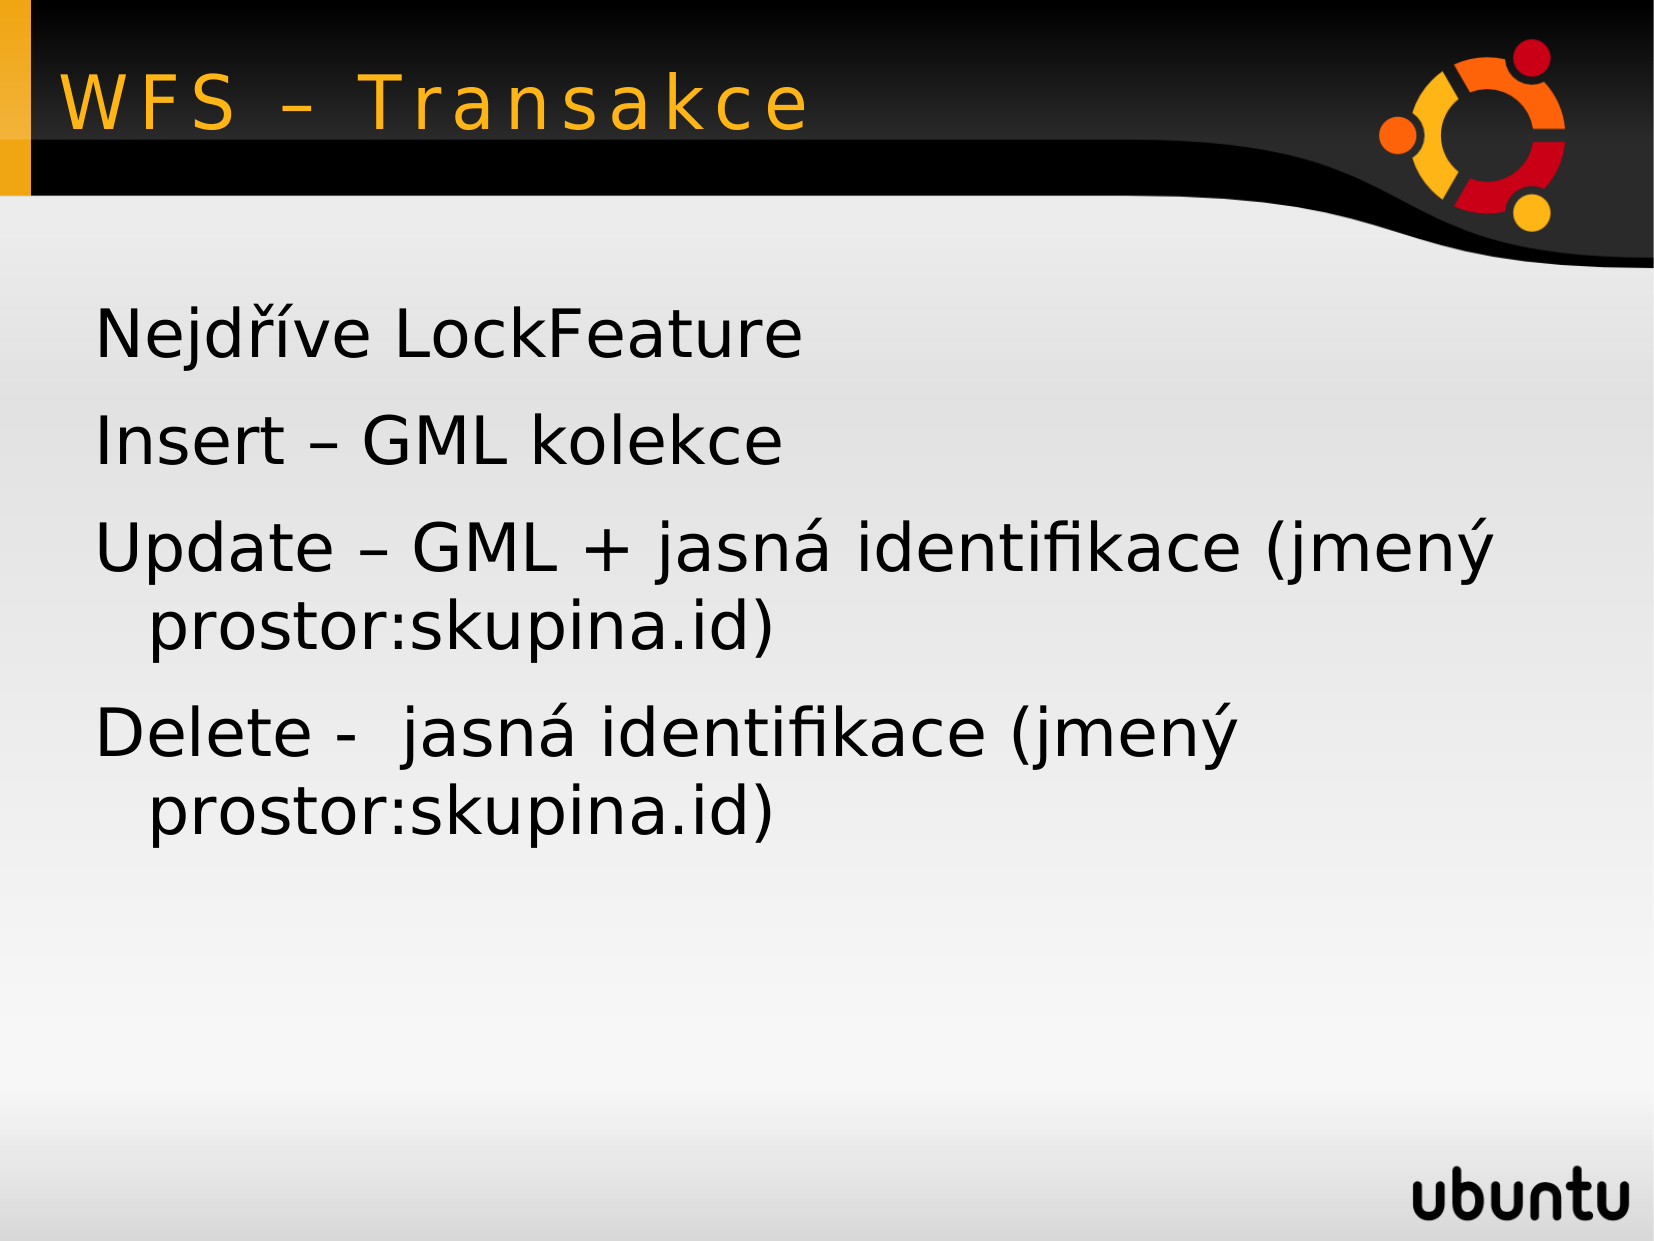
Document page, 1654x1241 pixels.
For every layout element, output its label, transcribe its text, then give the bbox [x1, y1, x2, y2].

title WFS – Transakce [59, 29, 1270, 178]
list Nejdříve LockFeature Insert – GML kolekce Update – GML + jasná identifikace (jmený prostor:skupina.id) Delete - jasná identifikace (jmený prostor:skupina.id) [76, 295, 1565, 1114]
picture [0, 0, 1654, 1241]
